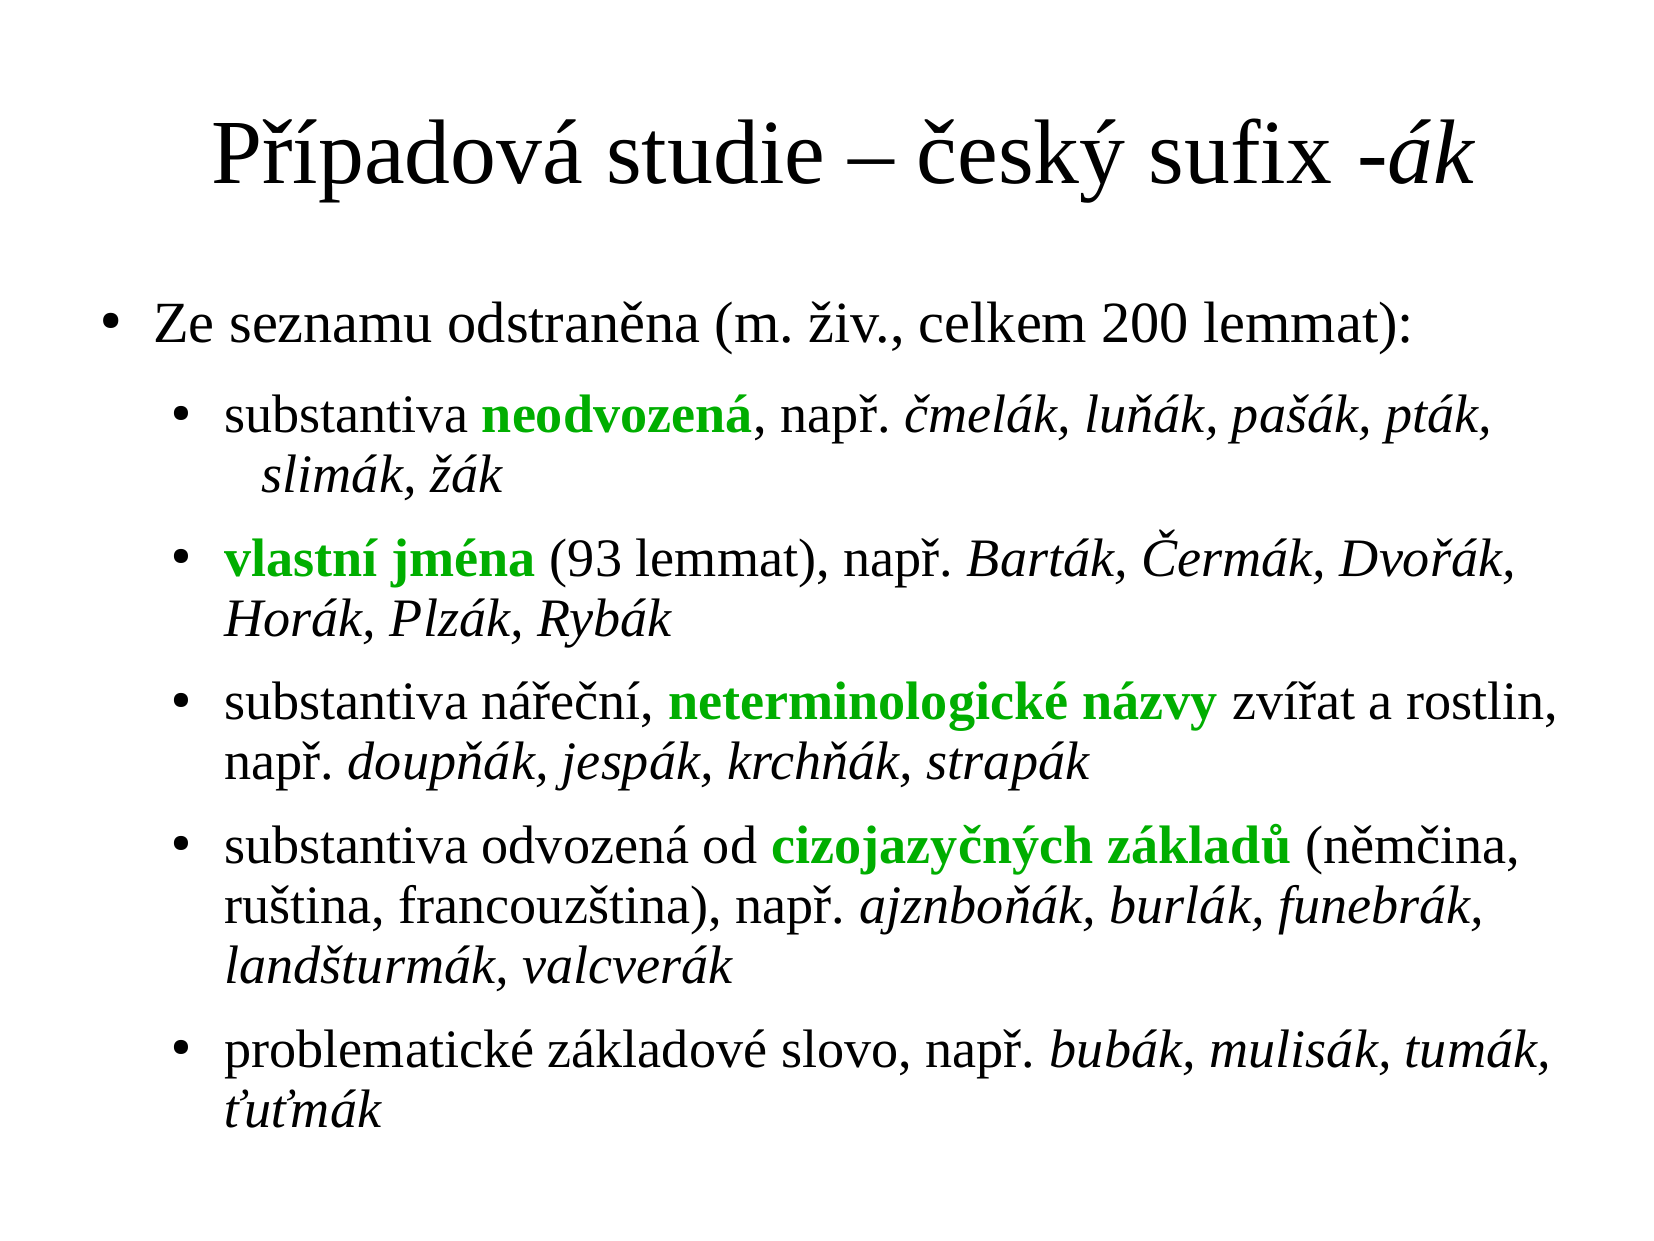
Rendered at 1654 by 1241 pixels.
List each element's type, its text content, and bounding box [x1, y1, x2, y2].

title Případová studie – český sufix -ák [82, 49, 1571, 257]
list Ze seznamu odstraněna (m. živ., celkem 200 lemmat): substantiva neodvozená, např. čmelák, luňák, pašák, pták, slimák, žák vlastní jména (93 lemmat), např. Barták, Čermák, Dvořák, Horák, Plzák, Rybák substantiva nářeční, neterminologické názvy zvířat a rostlin, např. doupňák, jespák, krchňák, strapák substantiva odvozená od cizojazyčných základů (němčina, ruština, francouzština), např. ajznboňák, burlák, funebrák, landšturmák, valcverák problematické základové slovo, např. bubák, mulisák, tumák, ťuťmák [82, 290, 1571, 1151]
